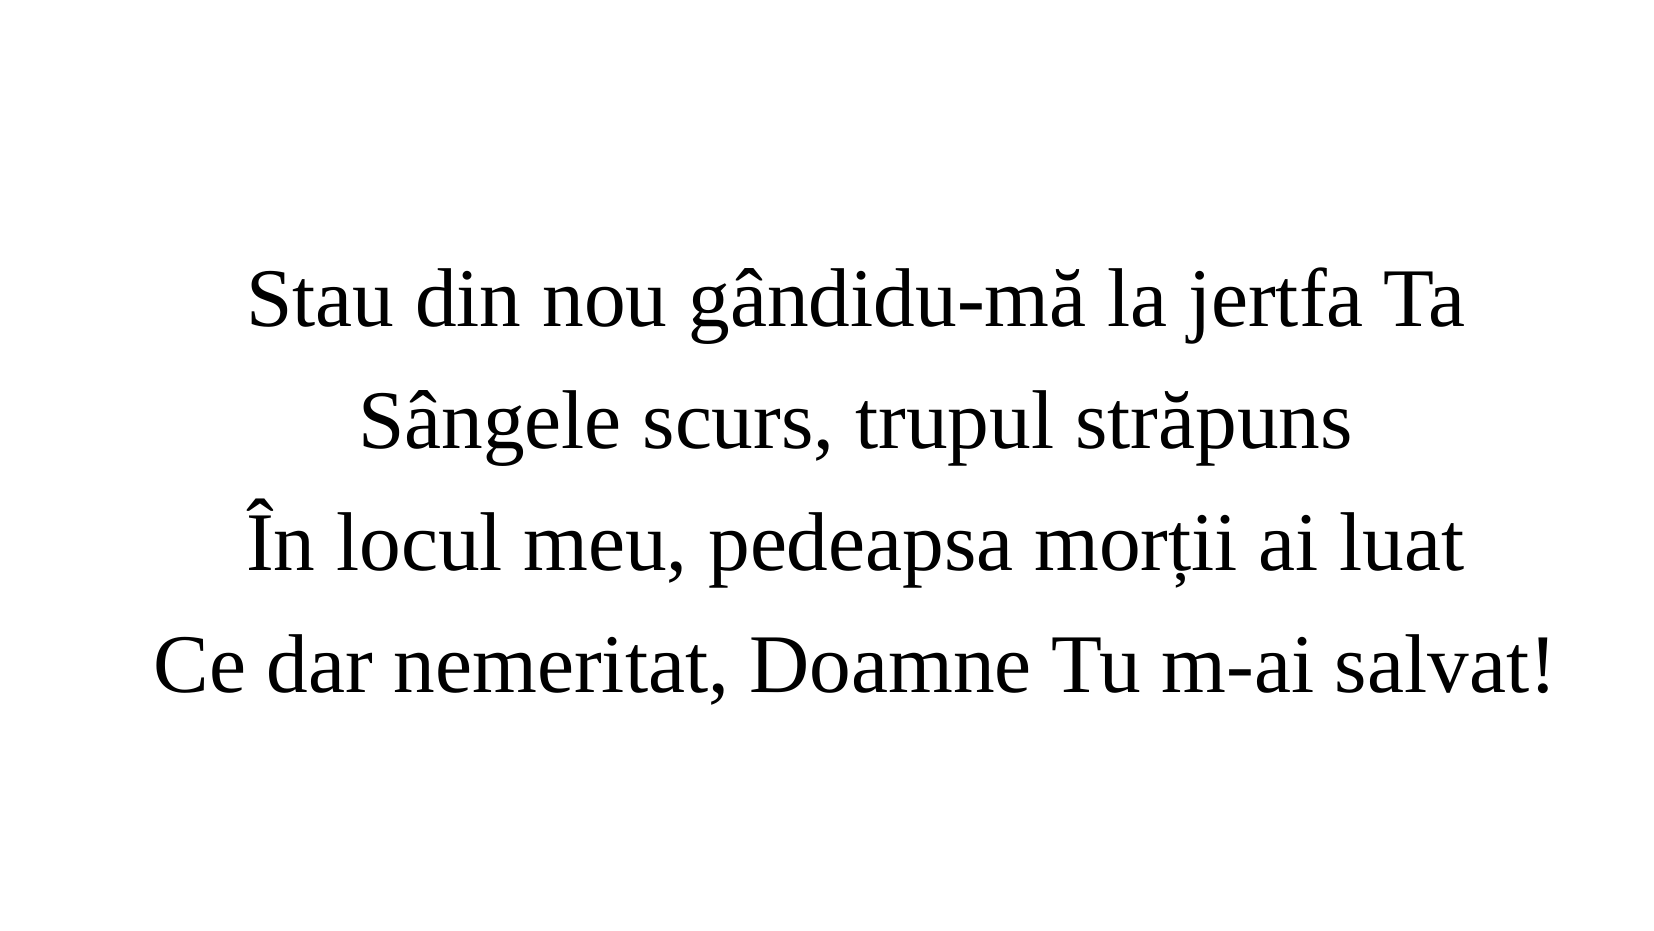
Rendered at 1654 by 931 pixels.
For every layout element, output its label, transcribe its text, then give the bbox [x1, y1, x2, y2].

subtitle Stau din nou gândidu-mă la jertfa Ta Sângele scurs, trupul străpuns În locul meu, pedeapsa morții ai luat Ce dar nemeritat, Doamne Tu m-ai salvat! [153, 239, 1560, 713]
